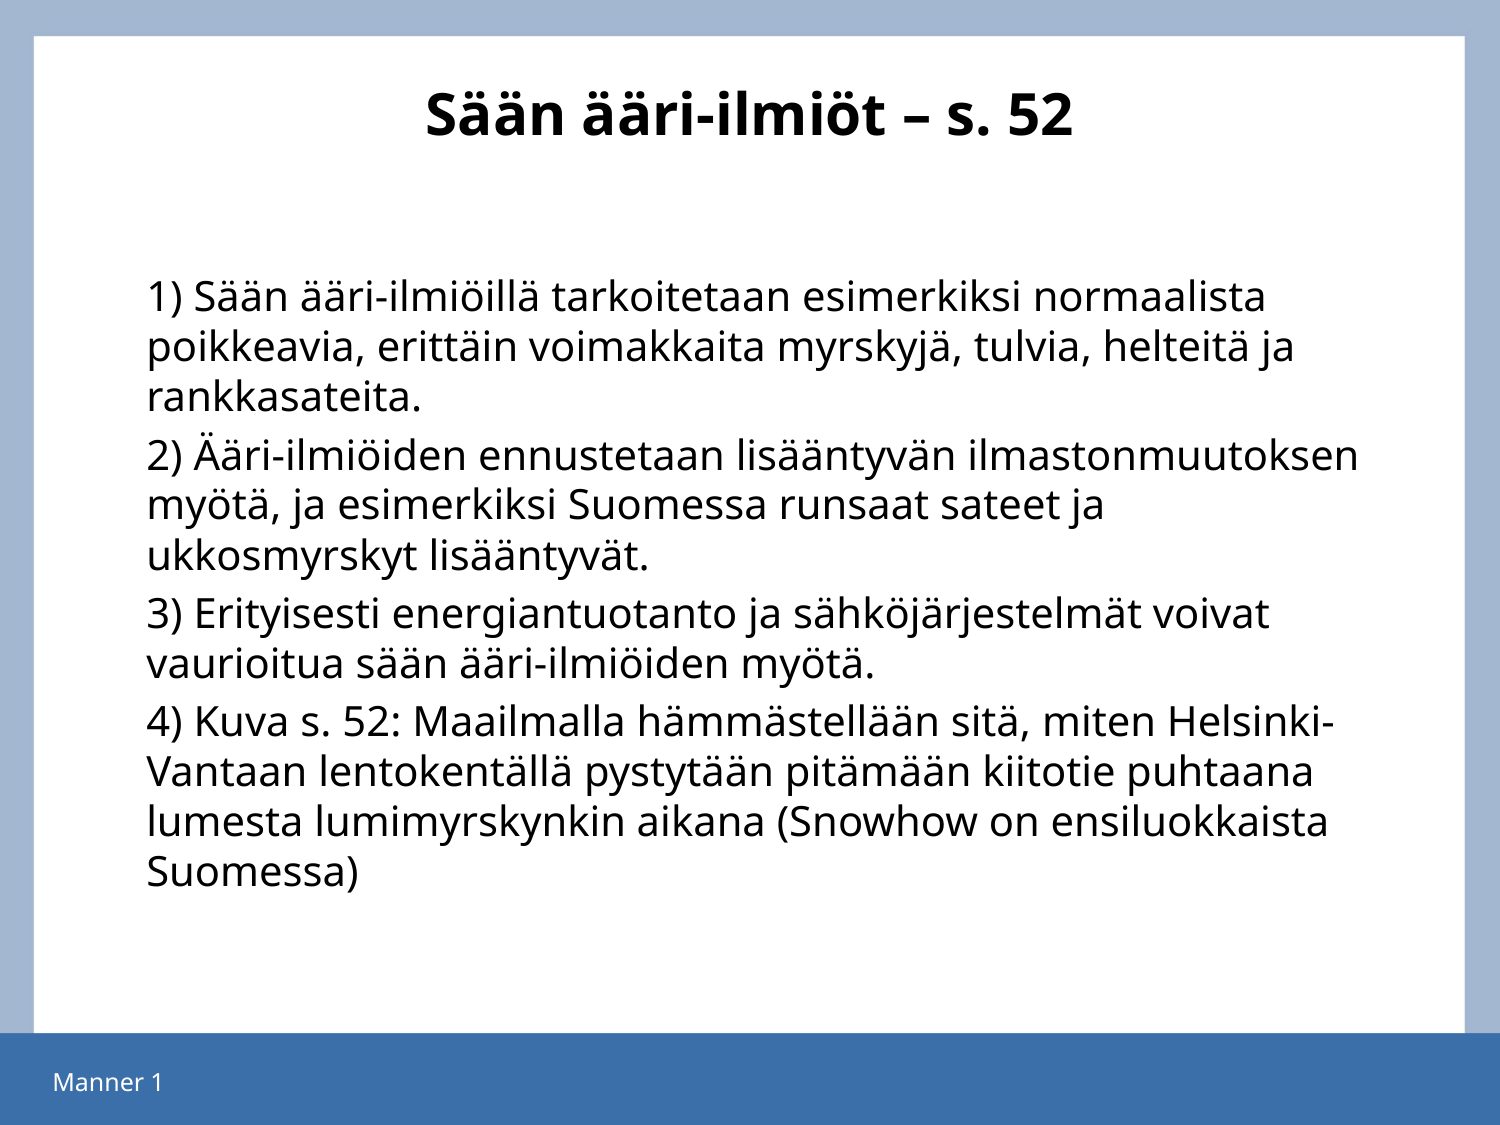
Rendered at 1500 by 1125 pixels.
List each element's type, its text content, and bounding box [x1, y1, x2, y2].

picture [0, 0, 1500, 1125]
list 1) Sään ääri-ilmiöillä tarkoitetaan esimerkiksi normaalista poikkeavia, erittäin voimakkaita myrskyjä, tulvia, helteitä ja rankkasateita. 2) Ääri-ilmiöiden ennustetaan lisääntyvän ilmastonmuutoksen myötä, ja esimerkiksi Suomessa runsaat sateet ja ukkosmyrskyt lisääntyvät. 3) Erityisesti energiantuotanto ja sähköjärjestelmät voivat vaurioitua sään ääri-ilmiöiden myötä. 4) Kuva s. 52: Maailmalla hämmästellään sitä, miten Helsinki-Vantaan lentokentällä pystytään pitämään kiitotie puhtaana lumesta lumimyrskynkin aikana (Snowhow on ensiluokkaista Suomessa) [75, 262, 1388, 1005]
title Sään ääri-ilmiöt – s. 52 [112, 37, 1388, 188]
